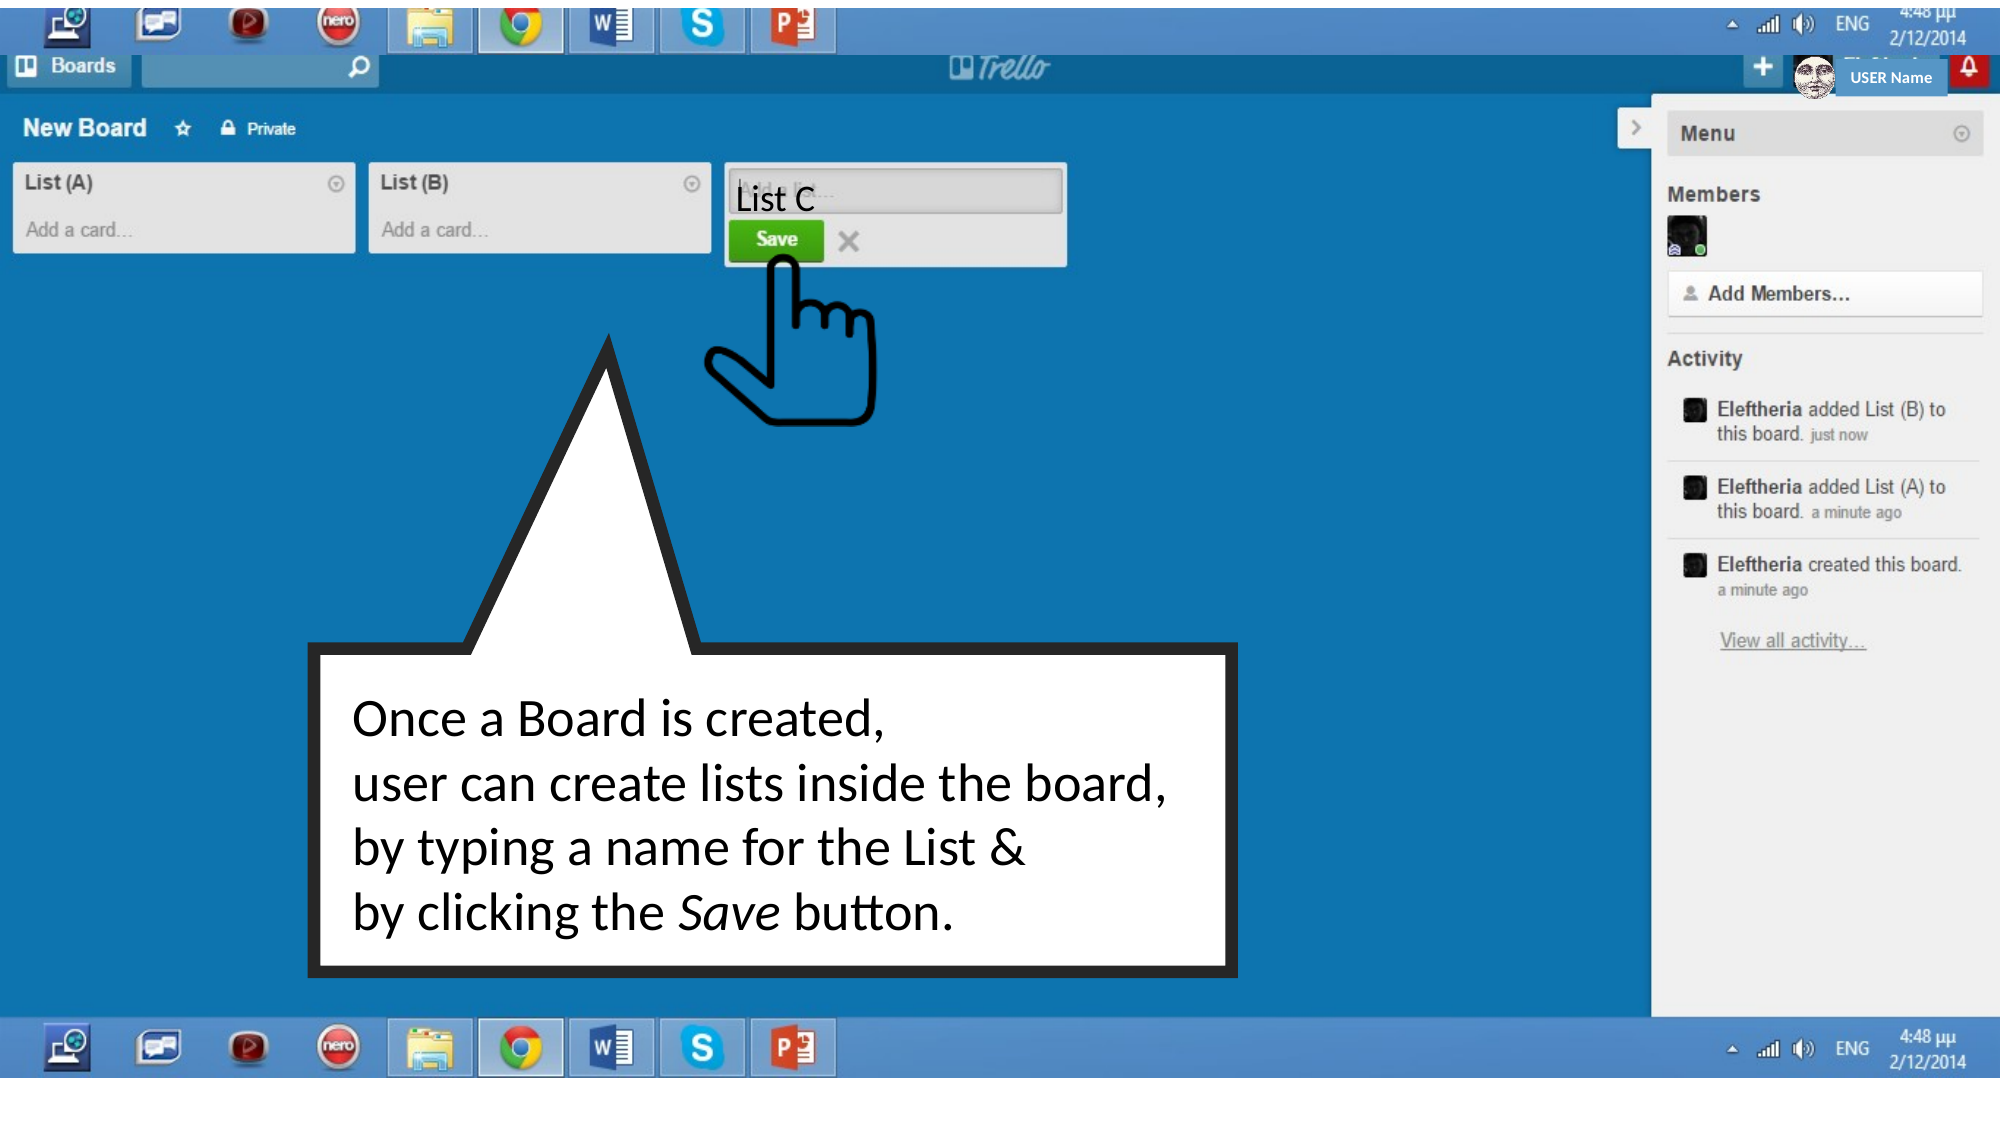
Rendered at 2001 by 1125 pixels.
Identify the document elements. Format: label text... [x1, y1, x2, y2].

text_box List C [721, 166, 831, 227]
picture [692, 8, 714, 39]
text_box Once a Board is created, user can create lists inside the board, by typing a name for the List & by clicking the Save button. [337, 674, 1214, 950]
text_box USER Name [1835, 59, 1948, 97]
text_box [313, 350, 1232, 972]
picture [0, 8, 2000, 1078]
